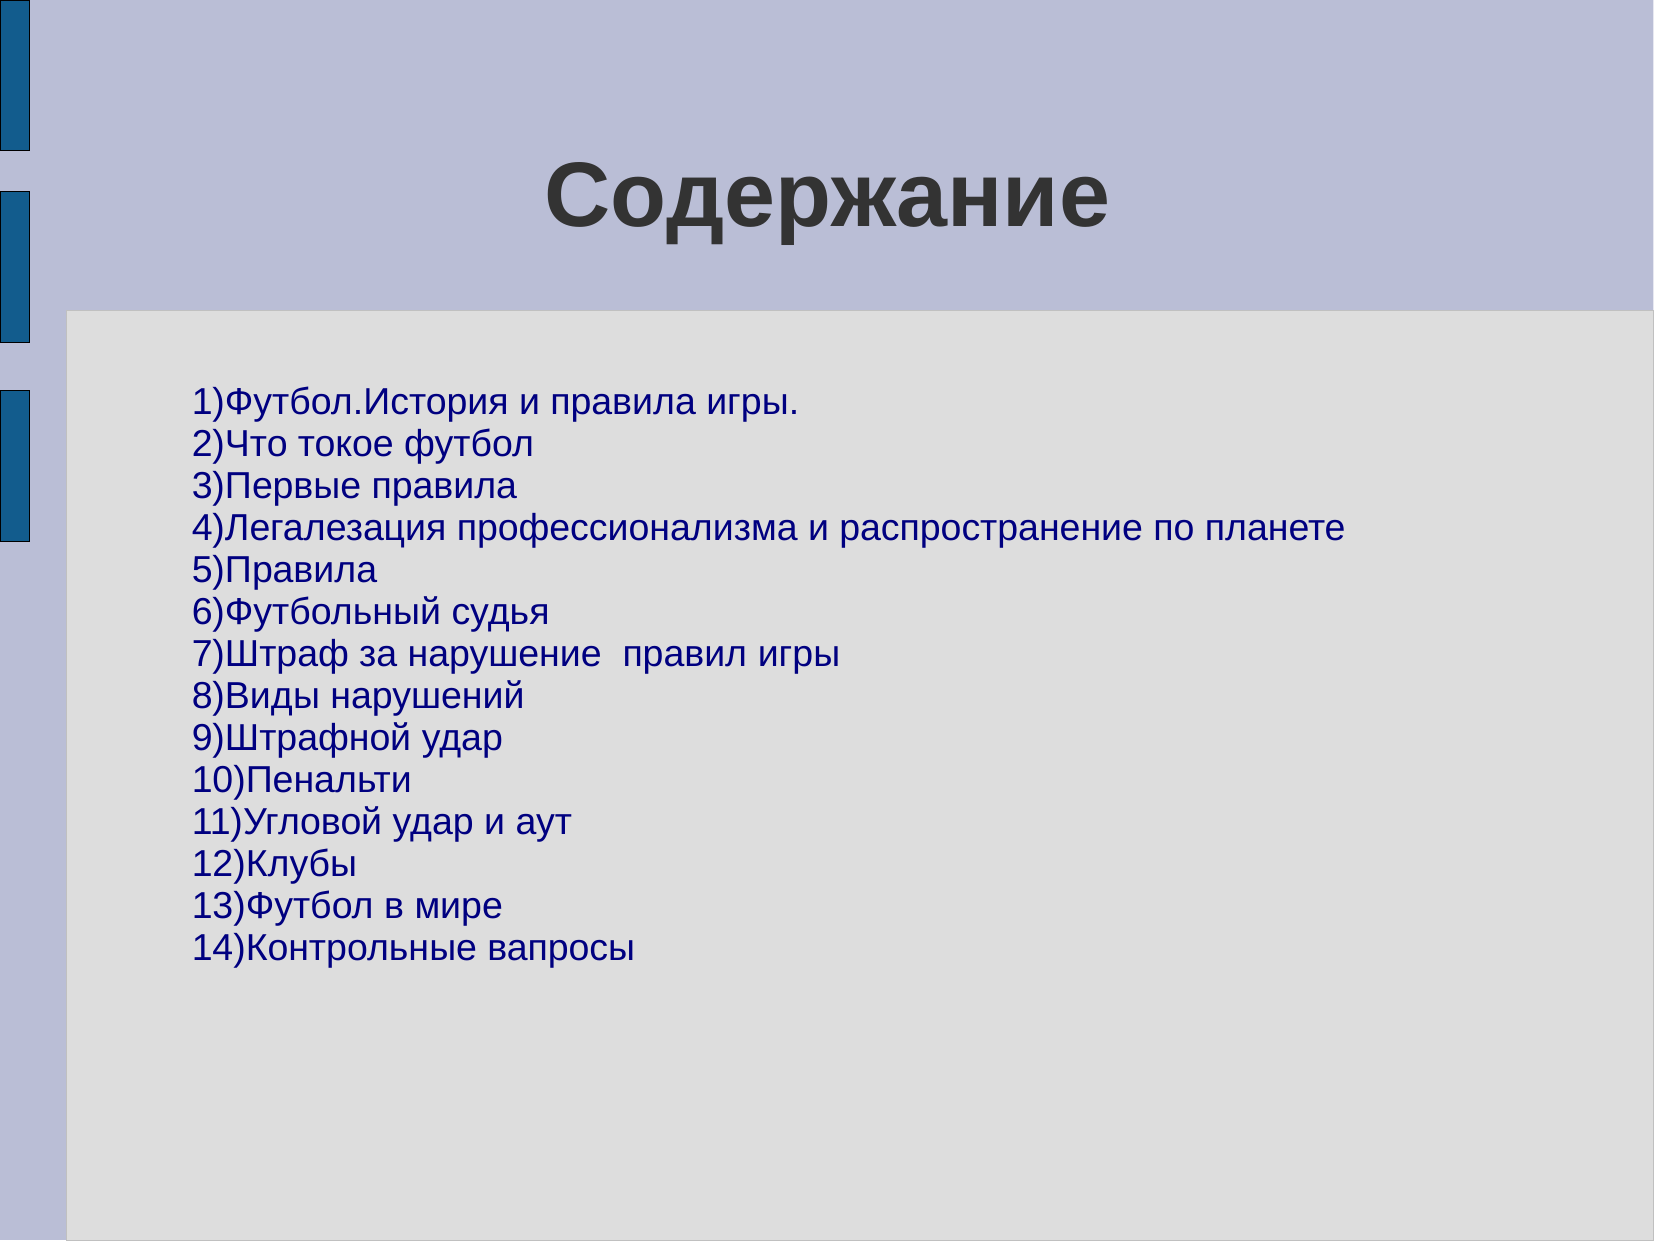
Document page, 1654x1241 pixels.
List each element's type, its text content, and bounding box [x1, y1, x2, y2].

text_box 1)Футбол.История и правила игры. 2)Что токое футбол 3)Первые правила 4)Легалезация профессионализма и распространение по планете 5)Правила 6)Футбольный судья 7)Штраф за нарушение правил игры 8)Виды нарушений 9)Штрафной удар 10)Пенальти 11)Угловой удар и аут 12)Клубы 13)Футбол в мире 14)Контрольные вапросы [177, 373, 1362, 978]
title Содержание [121, 98, 1534, 291]
